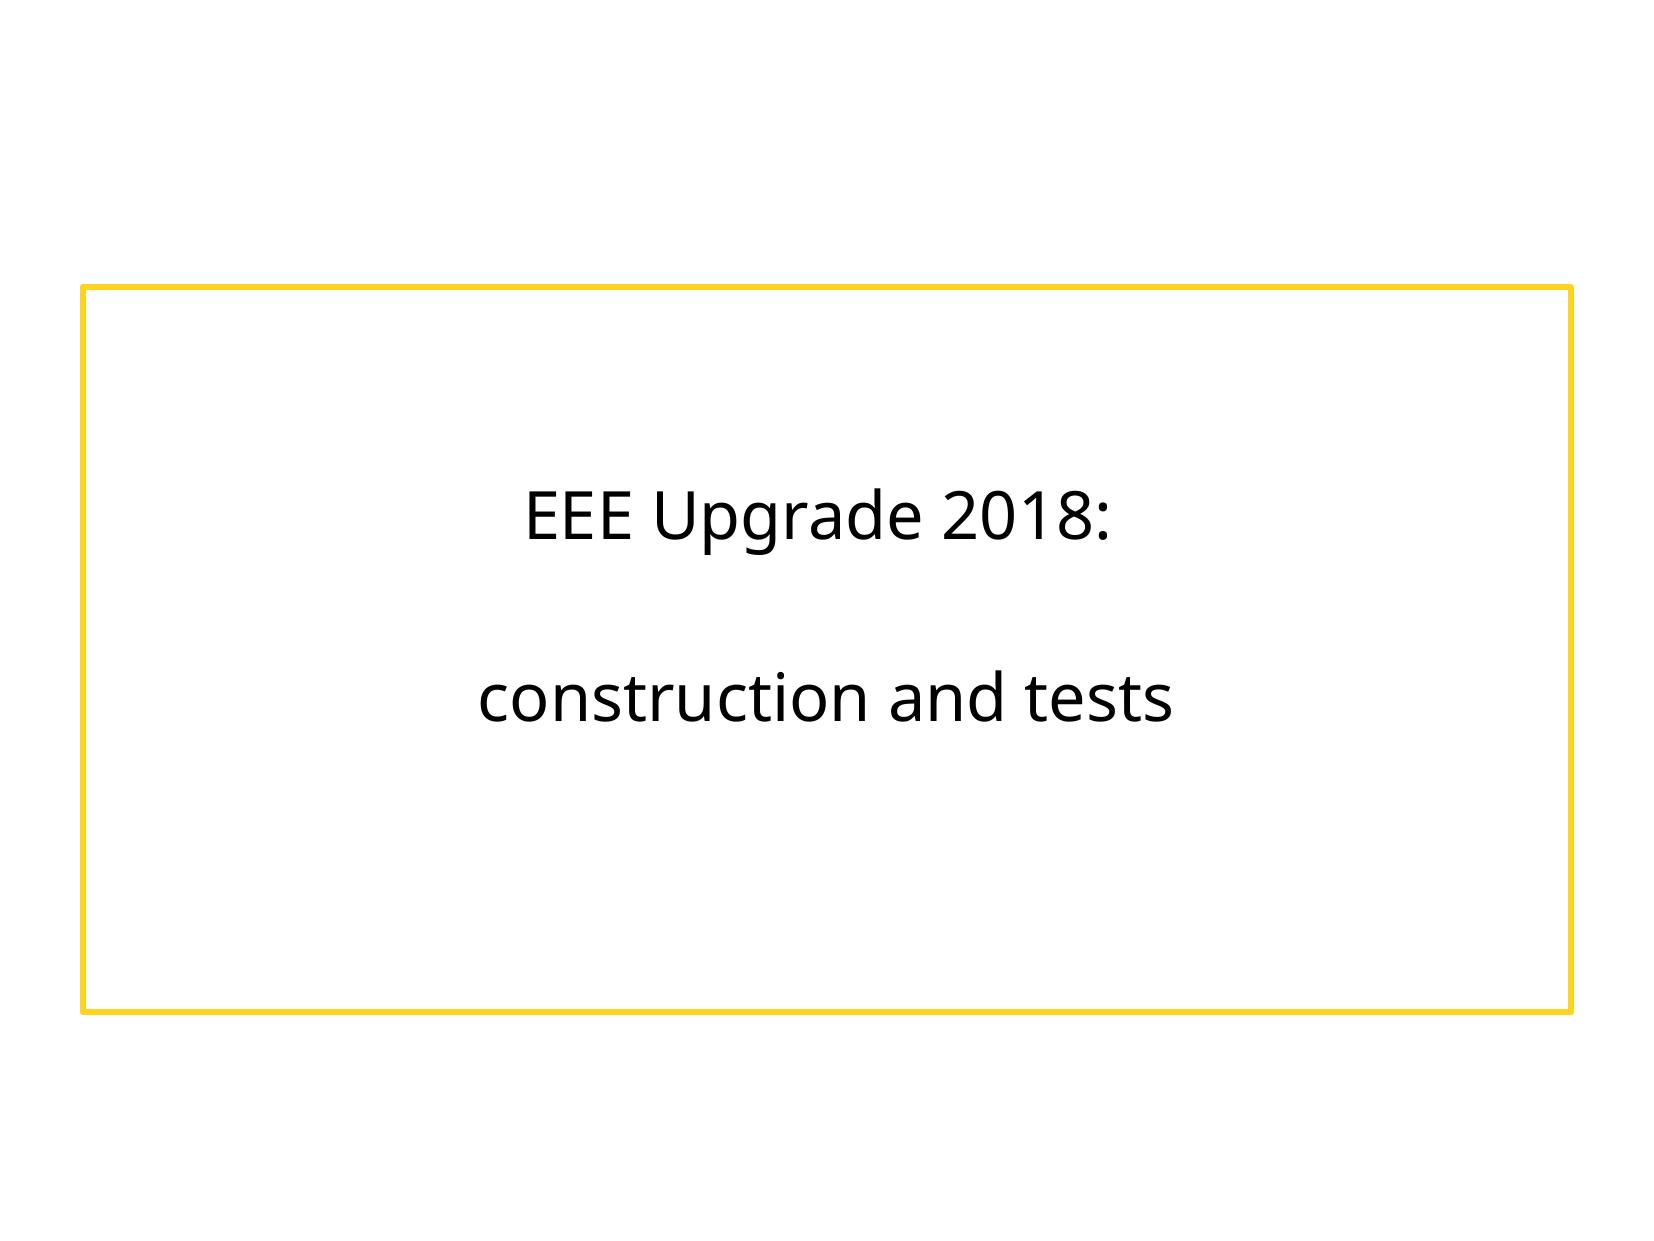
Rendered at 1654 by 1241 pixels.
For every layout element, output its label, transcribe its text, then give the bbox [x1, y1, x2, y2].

subtitle EEE Upgrade 2018: construction and tests [82, 287, 1571, 1013]
